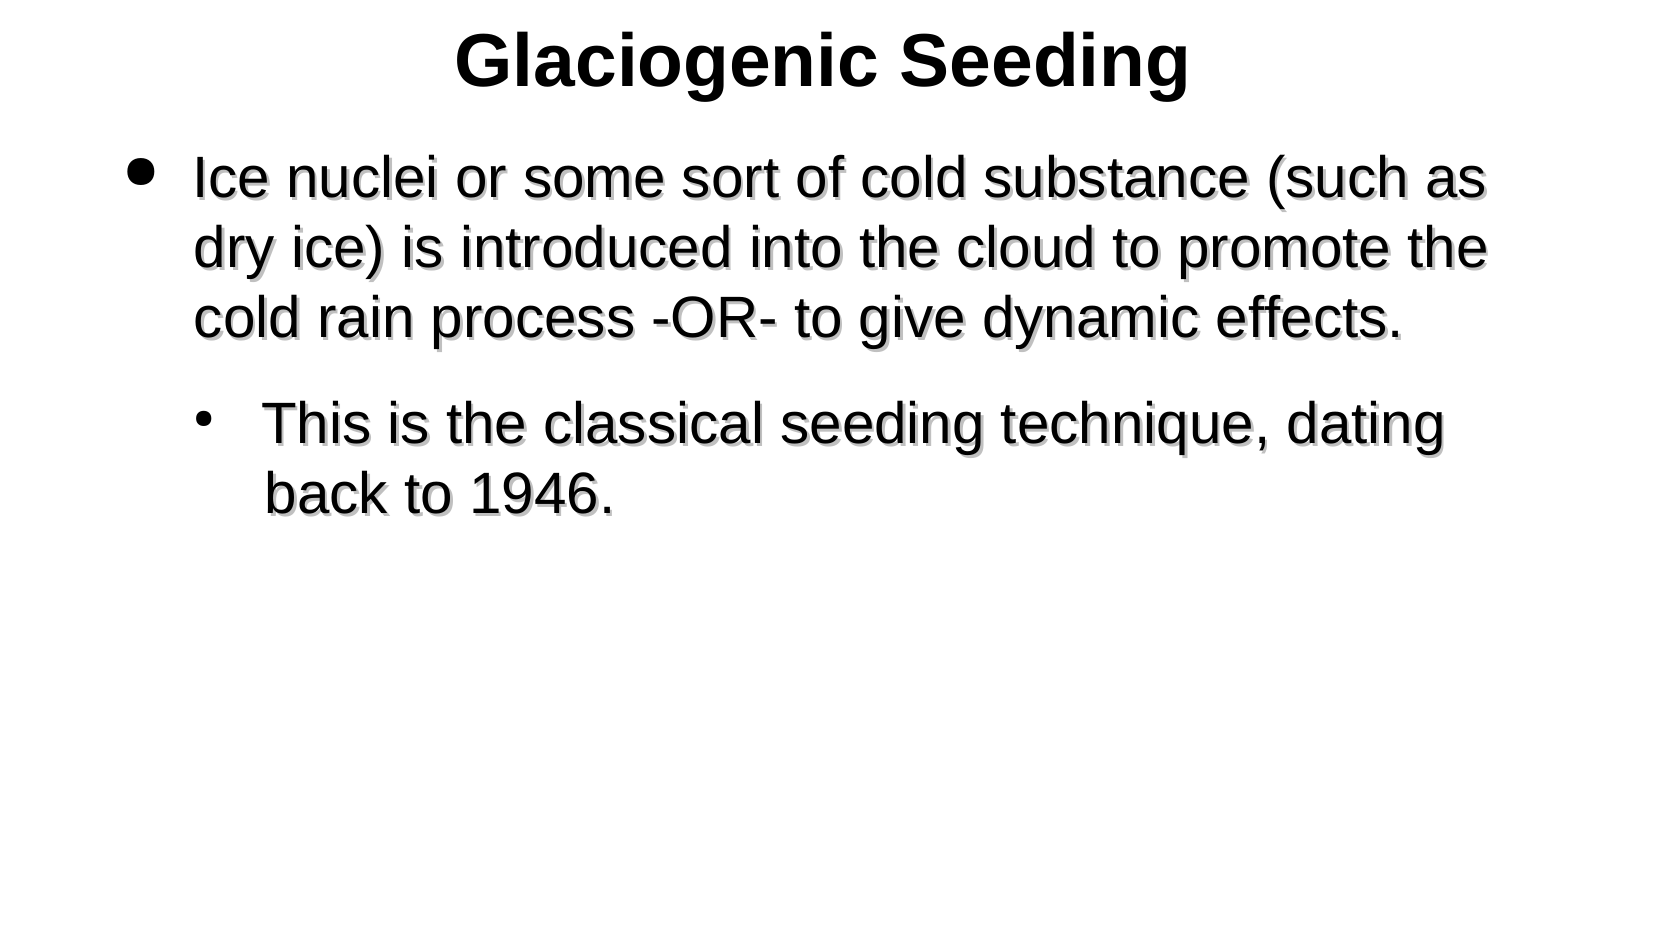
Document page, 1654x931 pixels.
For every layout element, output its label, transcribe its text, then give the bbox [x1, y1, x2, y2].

text_box Ice nuclei or some sort of cold substance (such as dry ice) is introduced into the cloud to promote the cold rain process -OR- to give dynamic effects. This is the classical seeding technique, dating back to 1946. [96, 131, 1585, 533]
title Glaciogenic Seeding [0, 5, 1651, 107]
